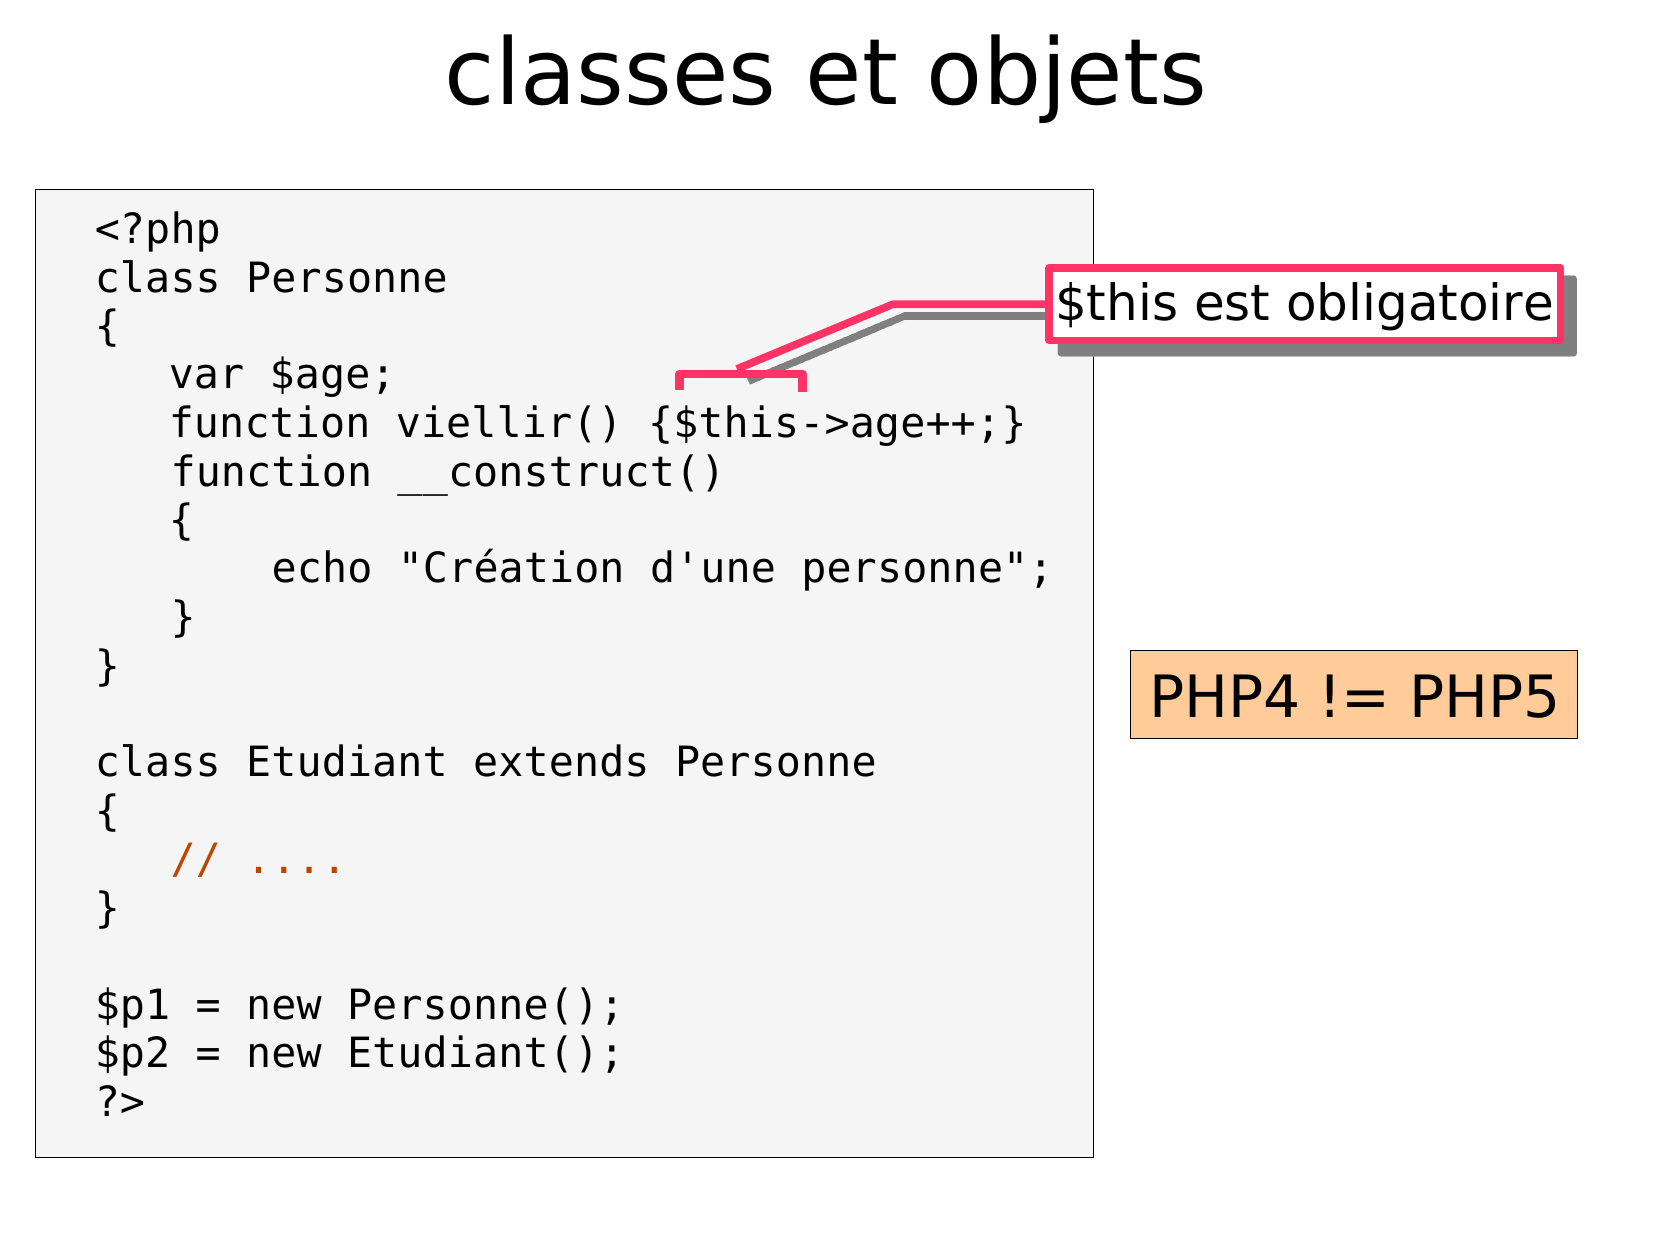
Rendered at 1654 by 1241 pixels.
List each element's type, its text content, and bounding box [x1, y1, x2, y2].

text_box PHP4 != PHP5 [1149, 663, 1632, 732]
text_box [1130, 650, 1578, 739]
text_box $this est obligatoire [1049, 267, 1561, 341]
title classes et objets [0, 11, 1654, 134]
text_box <?php class Personne { var $age; function viellir() {$this->age++;} function __construct() { echo "Création d'une personne"; } } class Etudiant extends Personne { // .... } $p1 = new Personne(); $p2 = new Etudiant(); ?> [94, 204, 1055, 1127]
text_box [35, 189, 1094, 1158]
